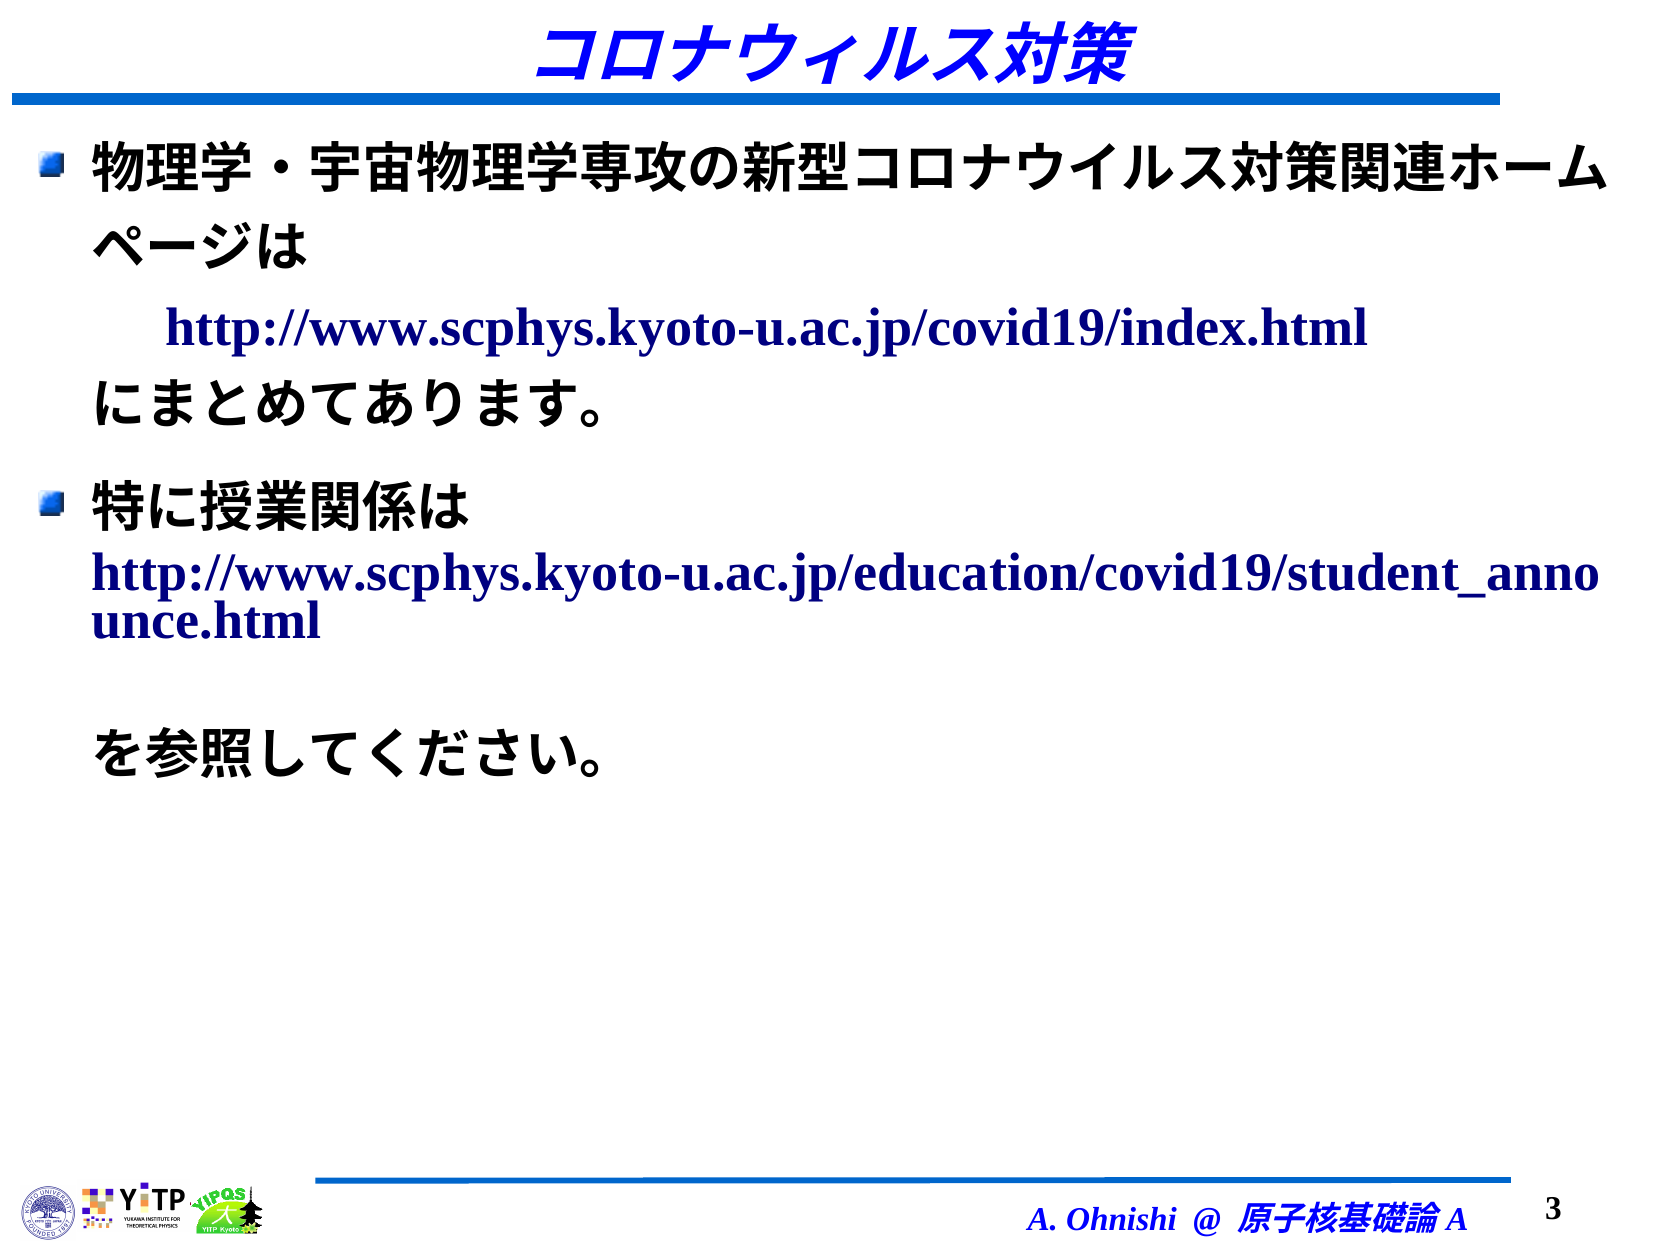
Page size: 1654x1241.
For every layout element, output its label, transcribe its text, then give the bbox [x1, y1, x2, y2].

list 物理学・宇宙物理学専攻の新型コロナウイルス対策関連ホームページは http://www.scphys.kyoto-u.ac.jp/covid19/index.html にまとめてあります。 特に授業関係は http://www.scphys.kyoto-u.ac.jp/education/covid19/student_announce.html を参照してください。 [20, 124, 1621, 1137]
picture [77, 1179, 263, 1234]
picture [20, 1185, 76, 1241]
title コロナウィルス対策 [0, 0, 1654, 99]
